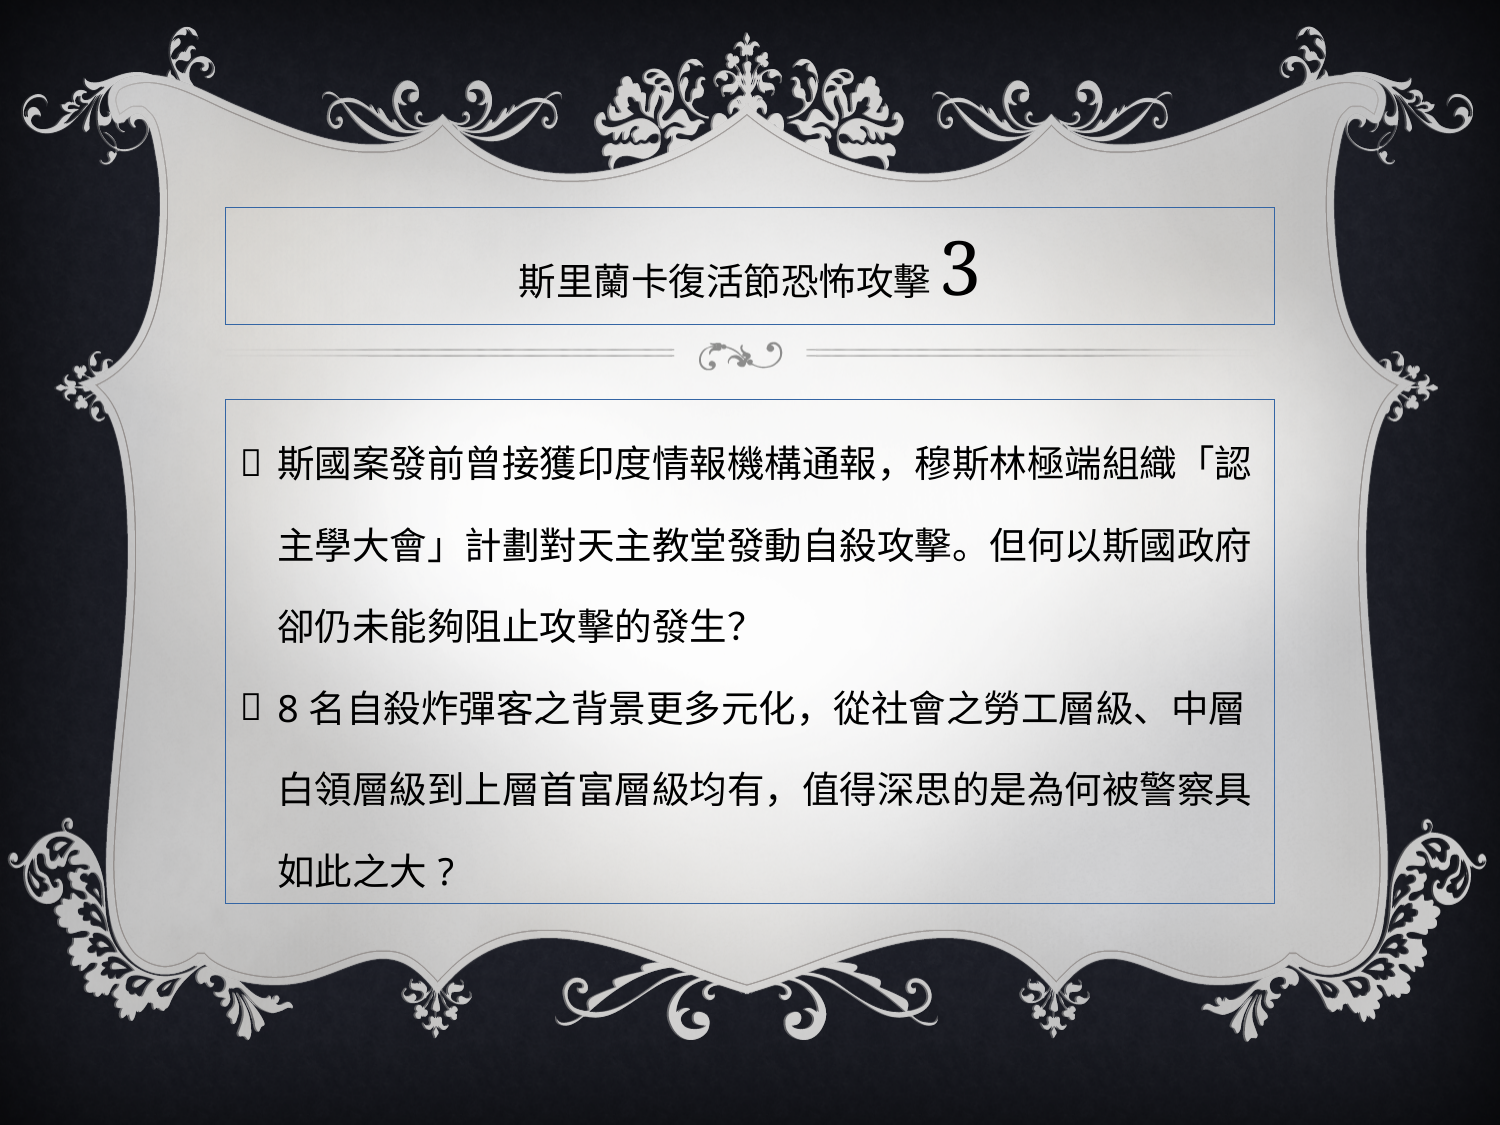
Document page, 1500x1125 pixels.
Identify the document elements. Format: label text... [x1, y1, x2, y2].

picture [0, 0, 1500, 1125]
text_box 斯國案發前曾接獲印度情報機構通報，穆斯林極端組織「認主學大會」計劃對天主教堂發動自殺攻擊。但何以斯國政府卻仍未能夠阻止攻擊的發生？ 8名自殺炸彈客之背景更多元化，從社會之勞工層級、中層白領層級到上層首富層級均有，值得深思的是為何被警察具如此之大? [225, 399, 1275, 900]
text_box 斯里蘭卡復活節恐怖攻擊3 [225, 212, 1275, 325]
